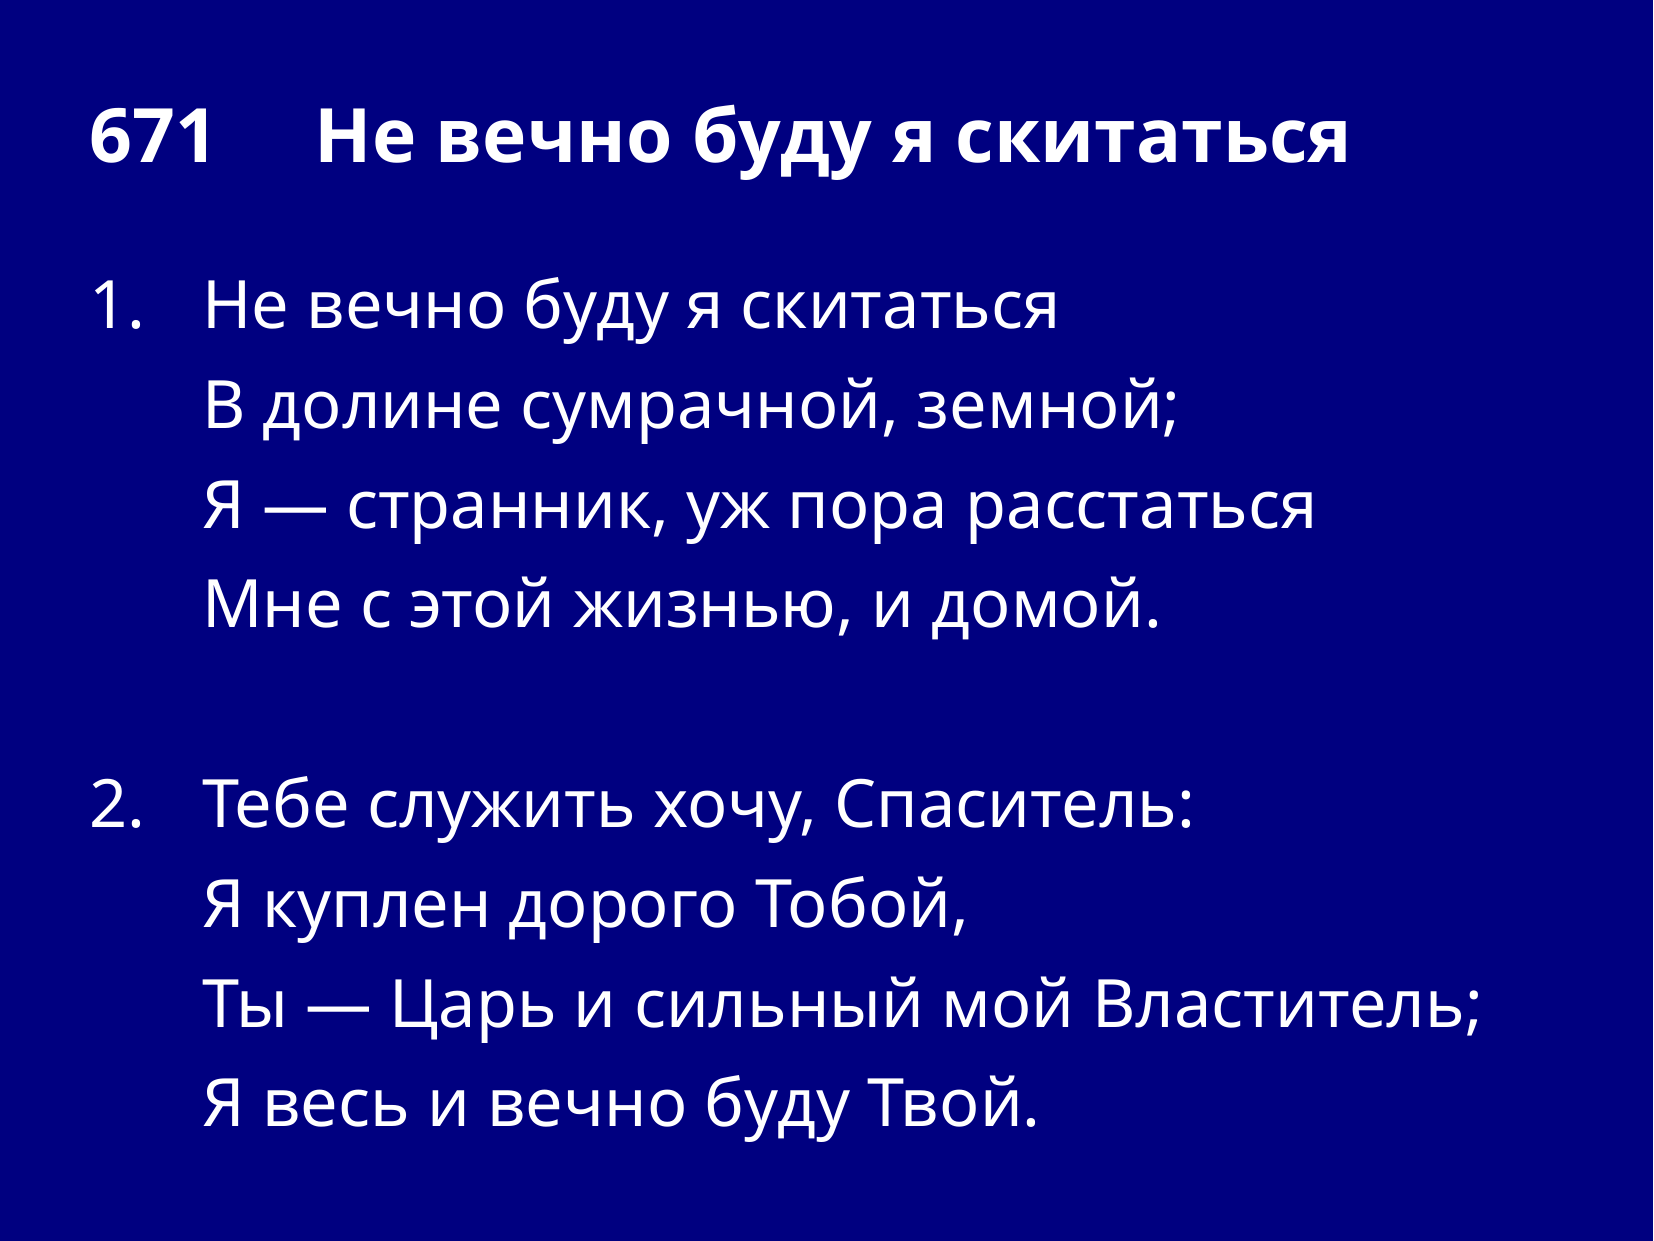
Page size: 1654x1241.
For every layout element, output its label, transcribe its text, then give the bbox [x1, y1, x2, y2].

text_box 1. Не вечно буду я скитаться В долине сумрачной, земной; Я — странник, уж пора расстаться Мне с этой жизнью, и домой. 2. Тебе служить хочу, Спаситель: Я куплен дорого Тобой, Ты — Царь и сильный мой Властитель; Я весь и вечно буду Твой. [75, 150, 1653, 1163]
text_box 671 Не вечно буду я скитаться [75, 75, 1576, 188]
